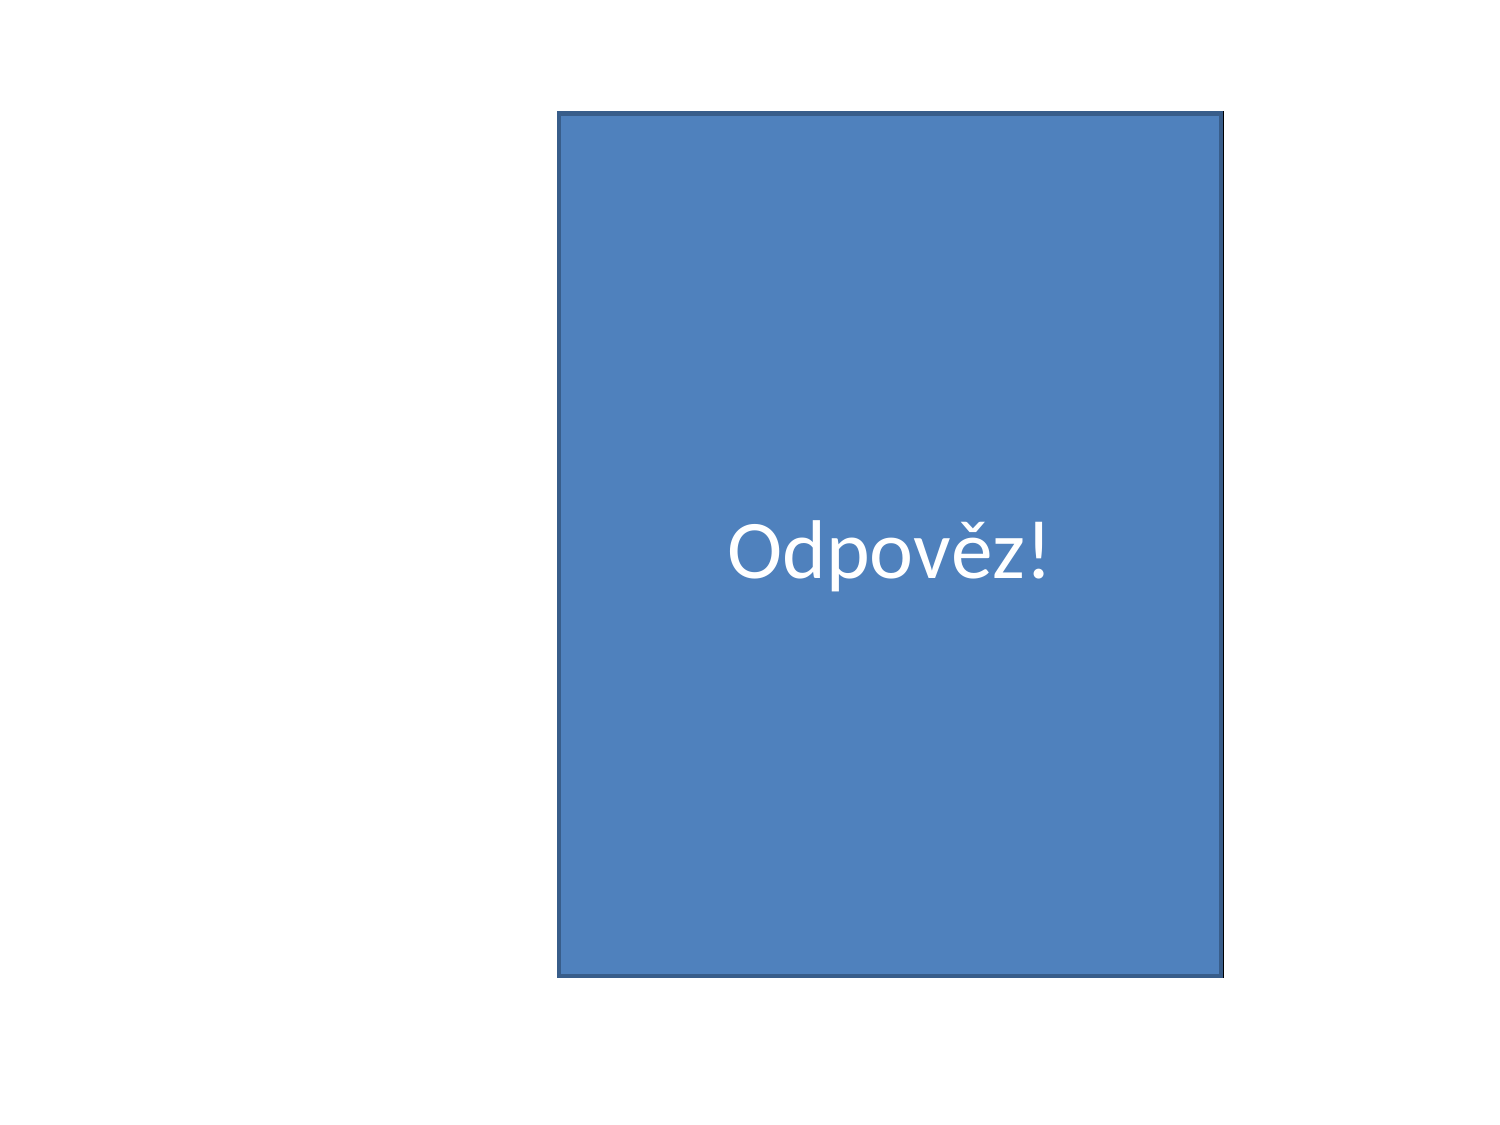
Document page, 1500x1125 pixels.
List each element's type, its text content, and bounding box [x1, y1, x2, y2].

text_box Odpověz! [559, 113, 1221, 977]
